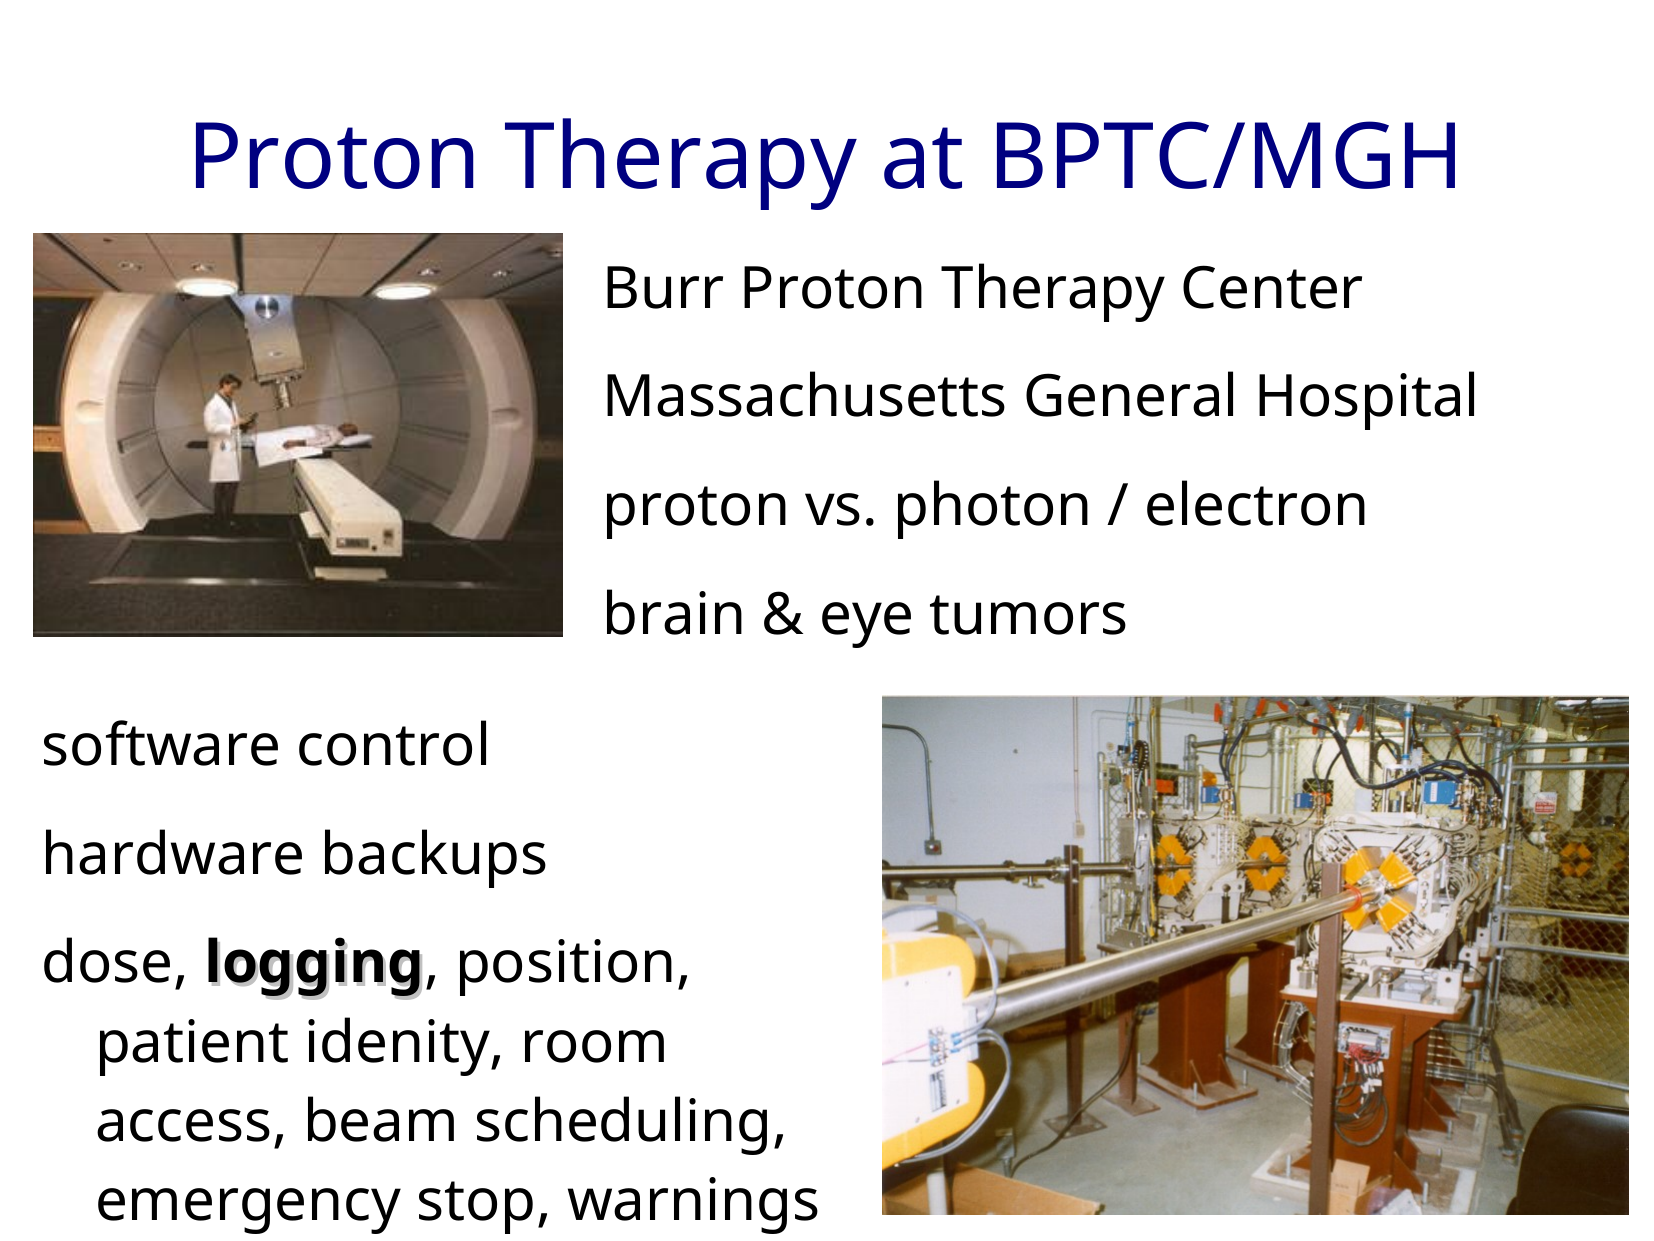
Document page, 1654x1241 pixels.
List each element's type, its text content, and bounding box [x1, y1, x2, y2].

title Proton Therapy at BPTC/MGH [82, 49, 1571, 257]
picture [882, 695, 1629, 1215]
list software control hardware backups dose, logging, position, patient idenity, room access, beam scheduling, emergency stop, warnings [24, 703, 869, 1170]
picture [33, 233, 563, 637]
list Burr Proton Therapy Center Massachusetts General Hospital proton vs. photon / electron brain & eye tumors [585, 245, 1577, 643]
